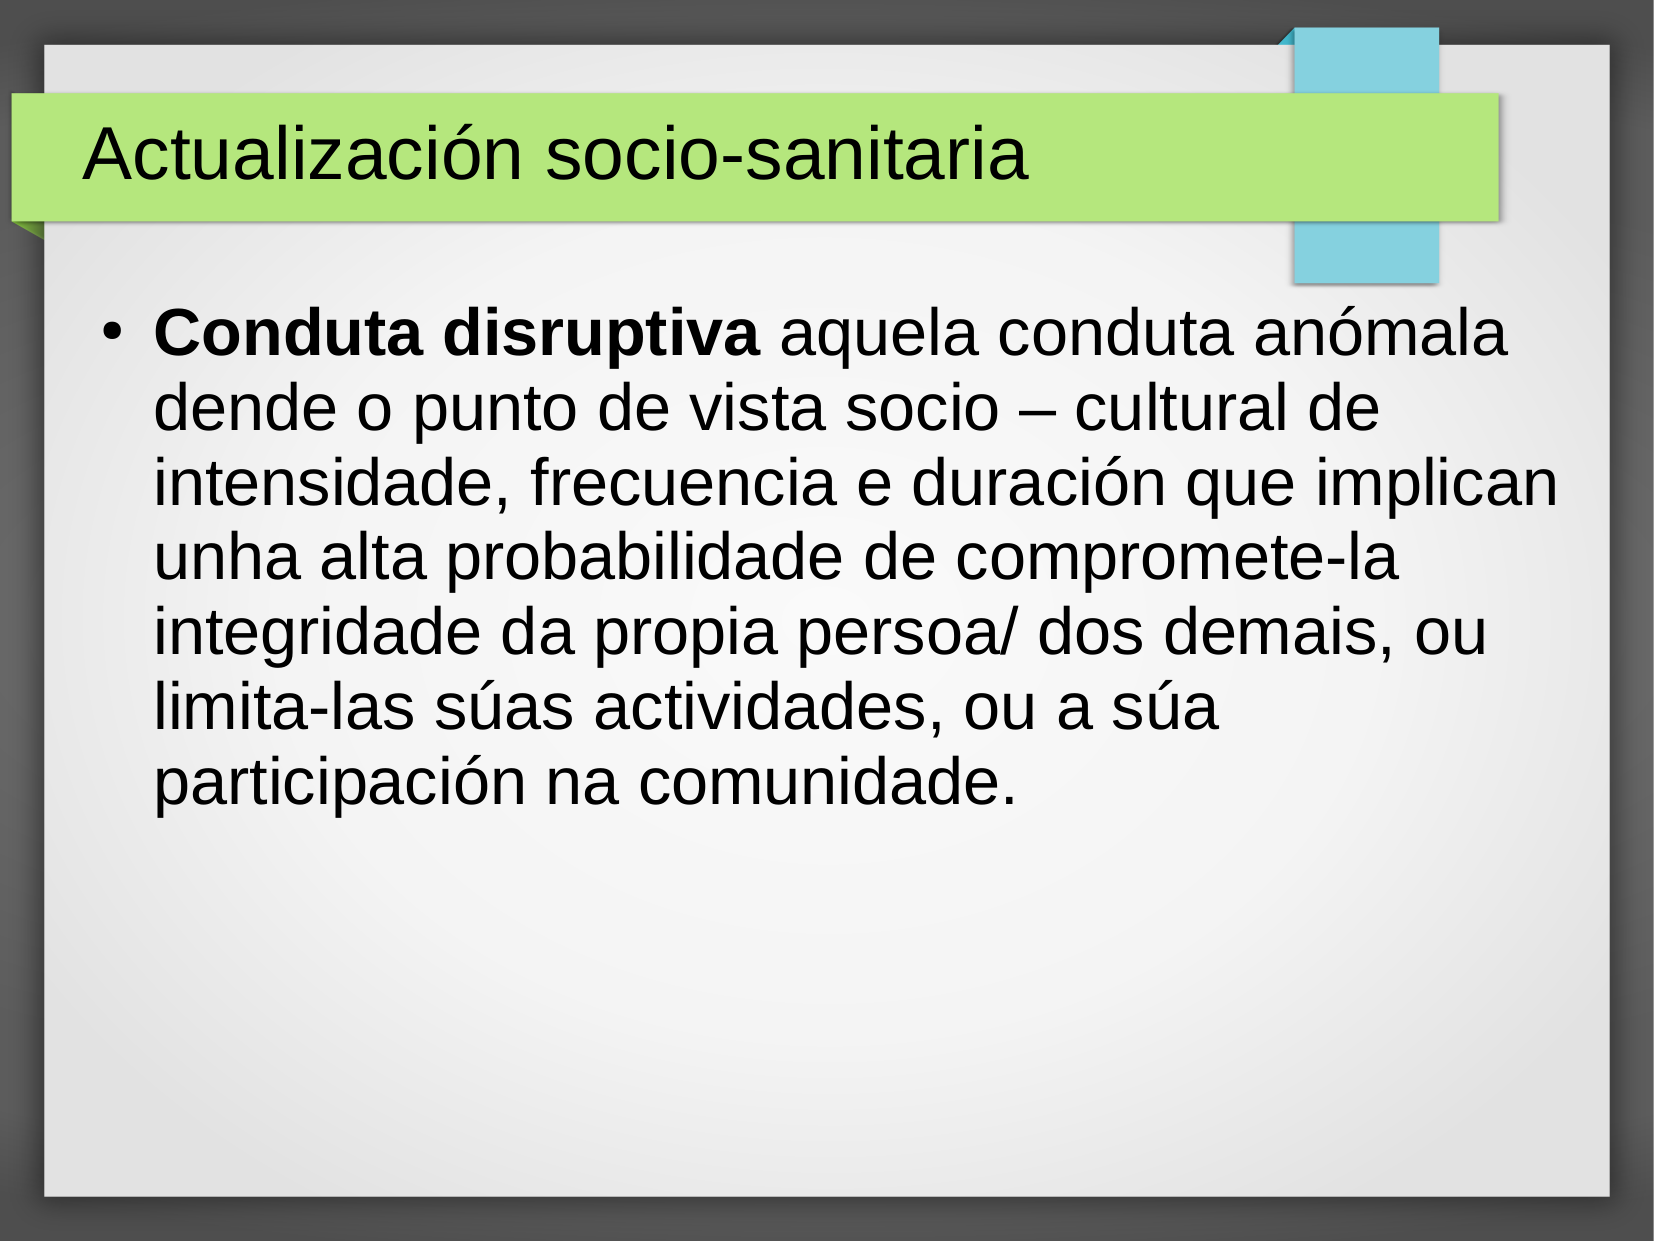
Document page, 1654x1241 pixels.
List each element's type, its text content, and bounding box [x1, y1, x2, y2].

title Actualización socio-sanitaria [82, 94, 1264, 213]
picture [0, 0, 1654, 1241]
list Conduta disruptiva aquela conduta anómala dende o punto de vista socio – cultural de intensidade, frecuencia e duración que implican unha alta probabilidade de compromete-la integridade da propia persoa/ dos demais, ou limita-las súas actividades, ou a súa participación na comunidade. [82, 295, 1571, 1015]
